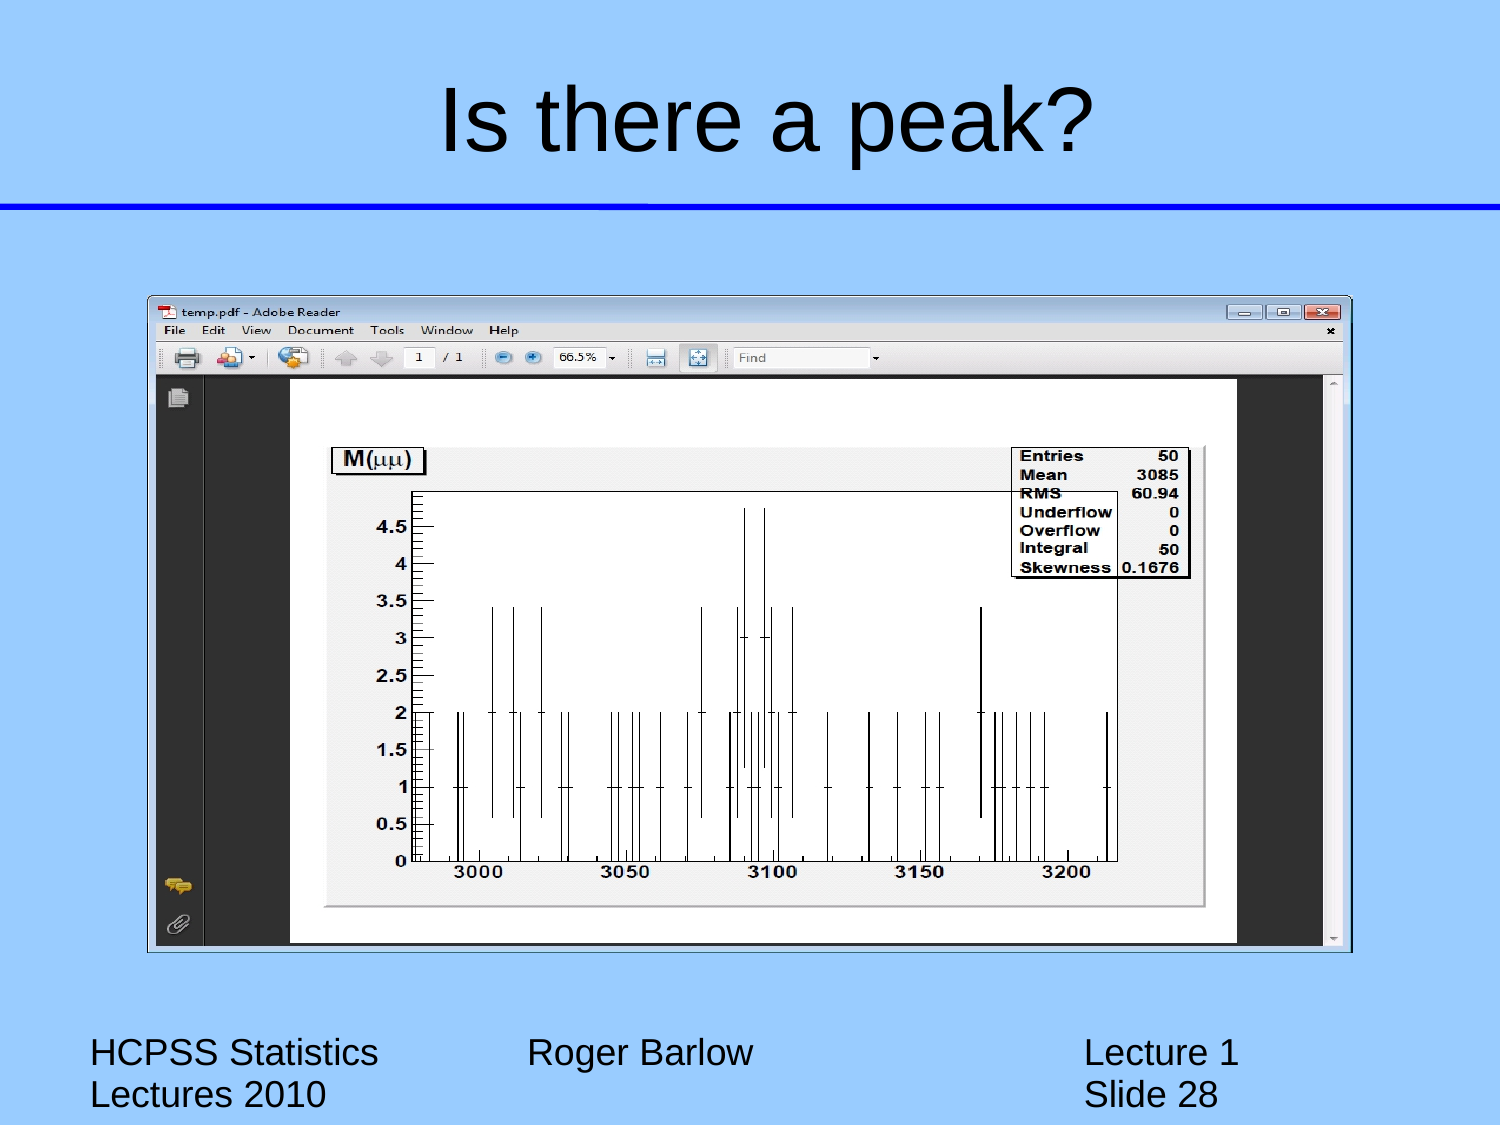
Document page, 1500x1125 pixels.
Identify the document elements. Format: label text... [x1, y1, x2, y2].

title Is there a peak? [118, 63, 1418, 173]
picture [147, 295, 1353, 953]
